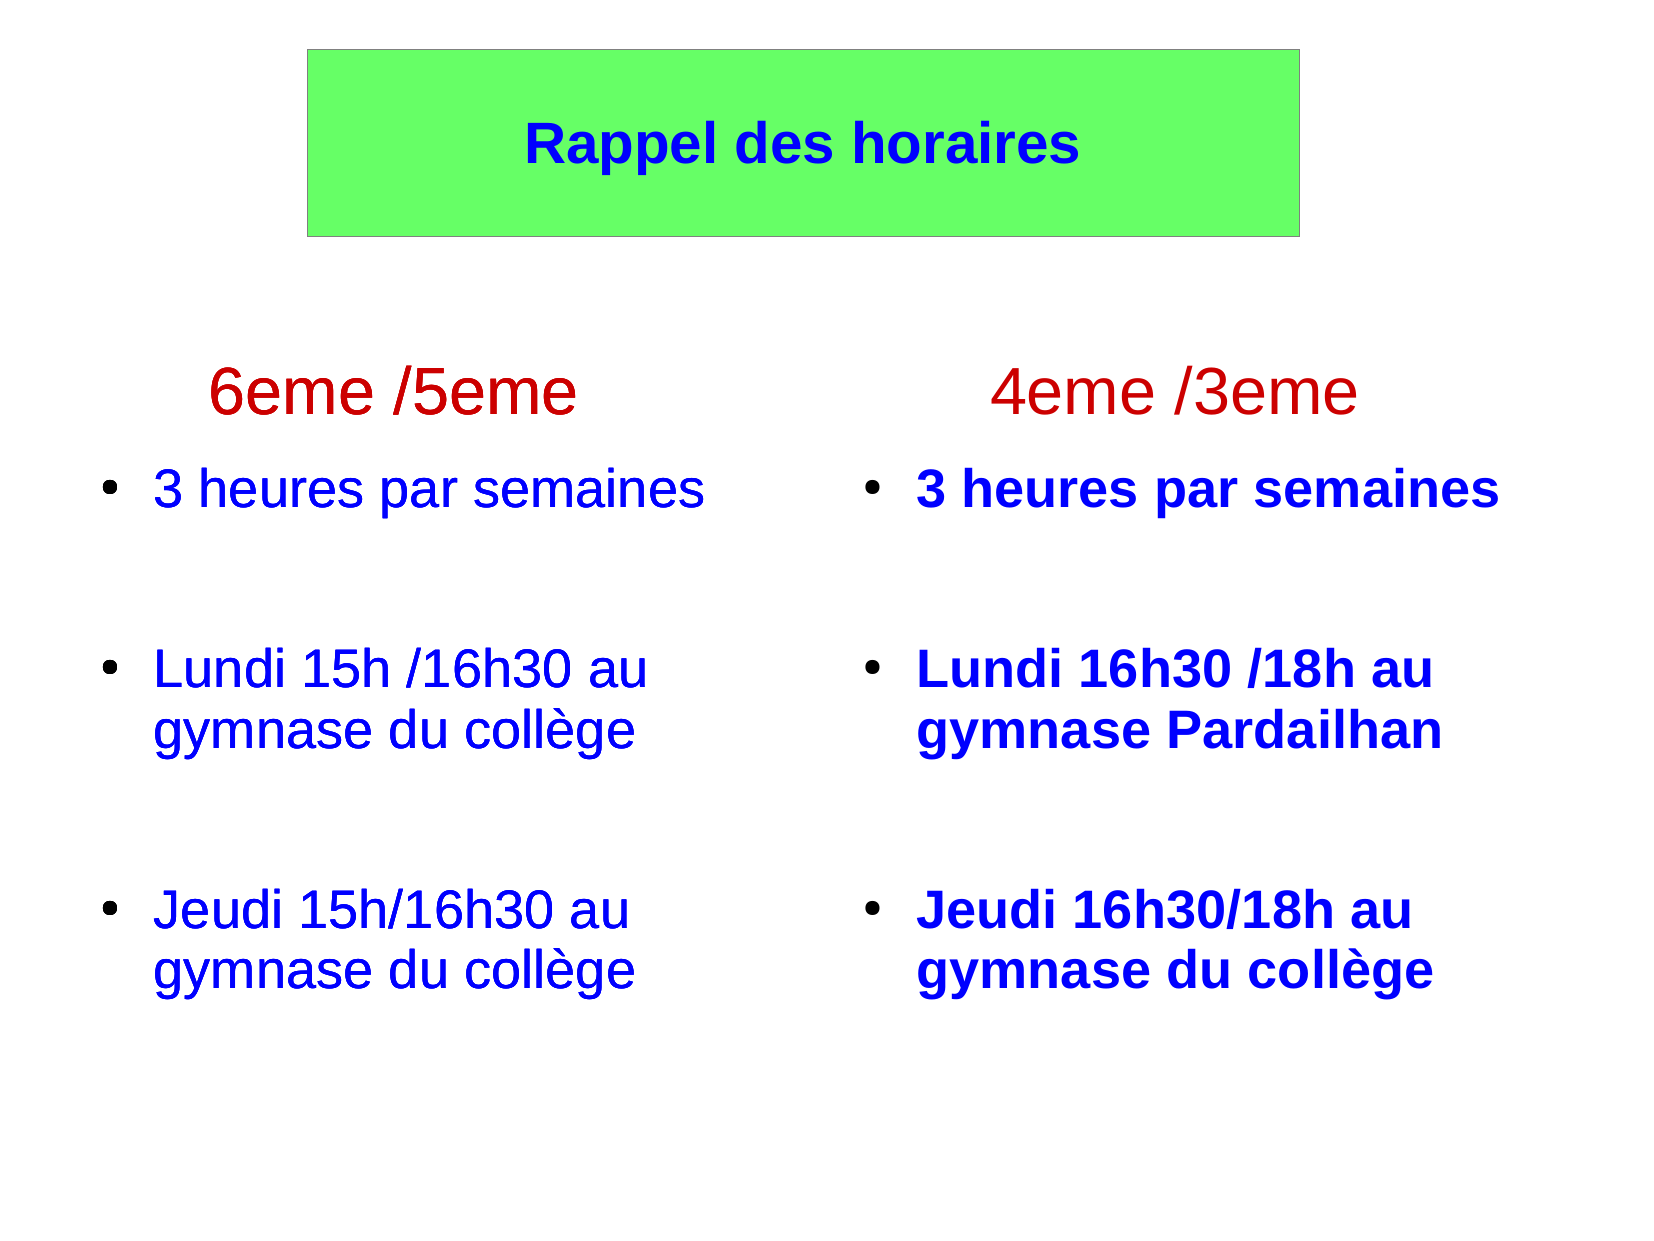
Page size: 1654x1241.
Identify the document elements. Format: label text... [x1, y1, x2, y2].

list 6eme /5eme 3 heures par semaines Lundi 15h /16h30 au gymnase du collège Jeudi 15h/16h30 au gymnase du collège [82, 354, 768, 1111]
text_box Rappel des horaires [307, 49, 1300, 237]
list 4eme /3eme 3 heures par semaines Lundi 16h30 /18h au gymnase Pardailhan Jeudi 16h30/18h au gymnase du collège [845, 354, 1572, 1109]
title Réunion de rentrée [82, 49, 1571, 257]
